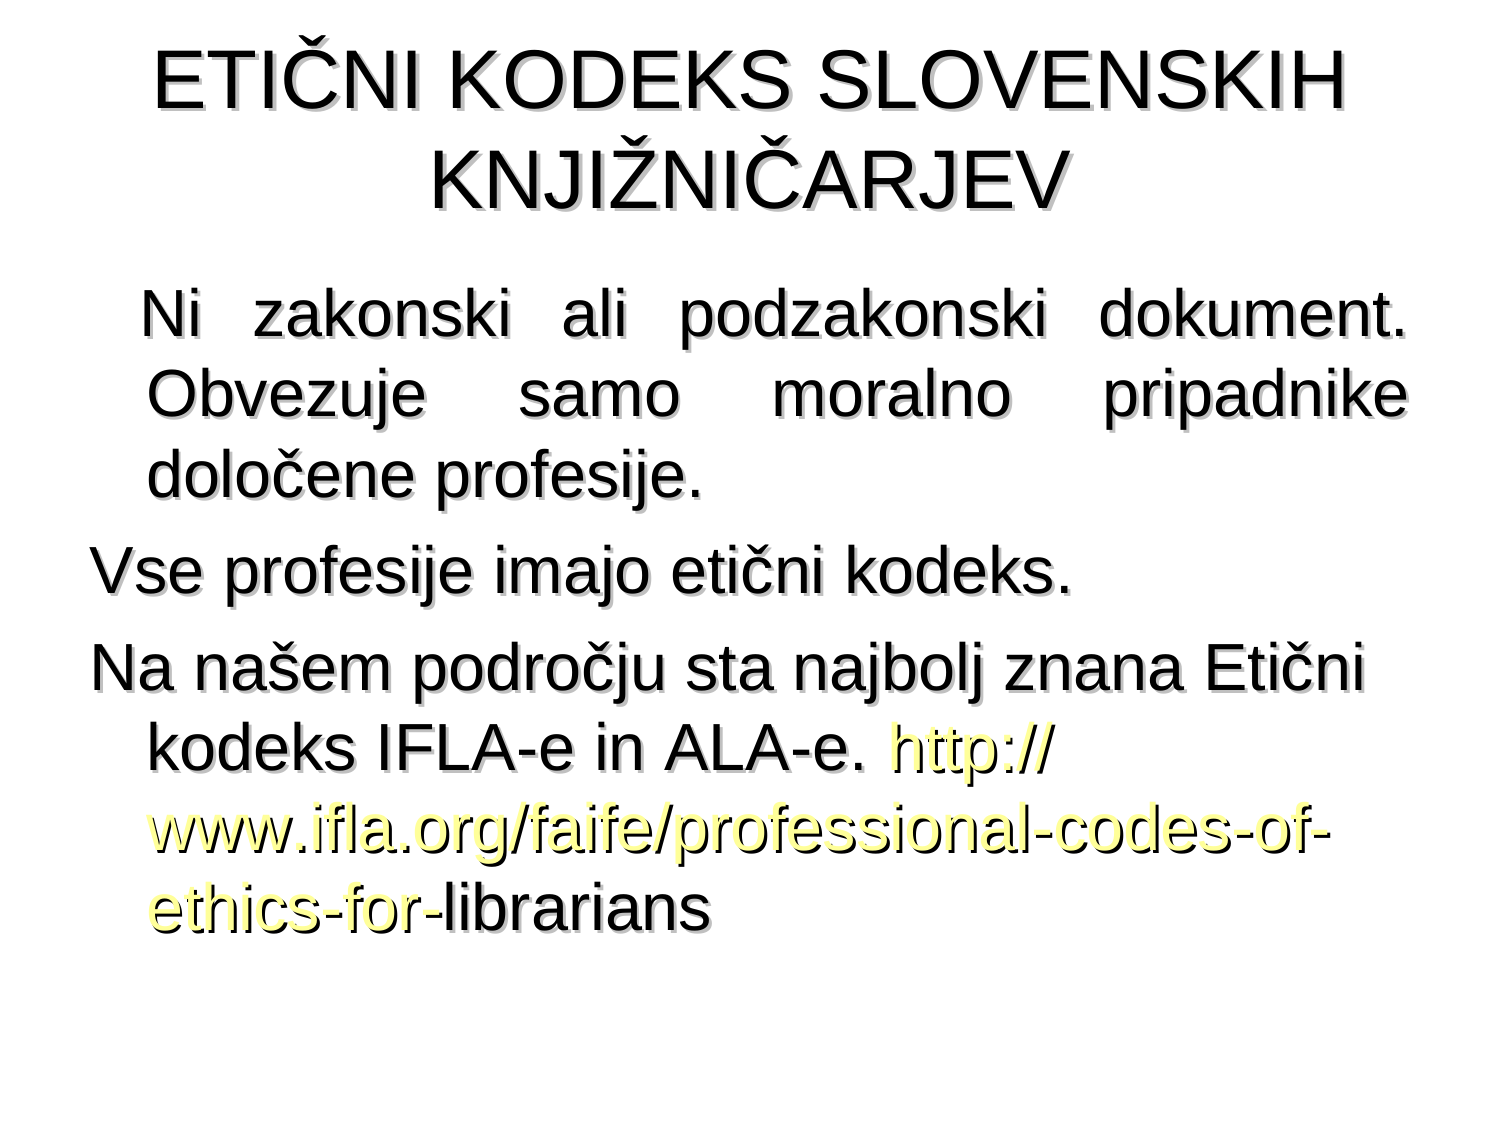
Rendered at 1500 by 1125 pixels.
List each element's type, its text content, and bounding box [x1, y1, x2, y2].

list Ni zakonski ali podzakonski dokument. Obvezuje samo moralno pripadnike določene profesije. Vse profesije imajo etični kodeks. Na našem področju sta najbolj znana Etični kodeks IFLA-e in ALA-e. http://www.ifla.org/faife/professional-codes-of-ethics-for-librarians [75, 262, 1426, 1006]
title ETIČNI KODEKS SLOVENSKIH KNJIŽNIČARJEV [75, 0, 1426, 233]
